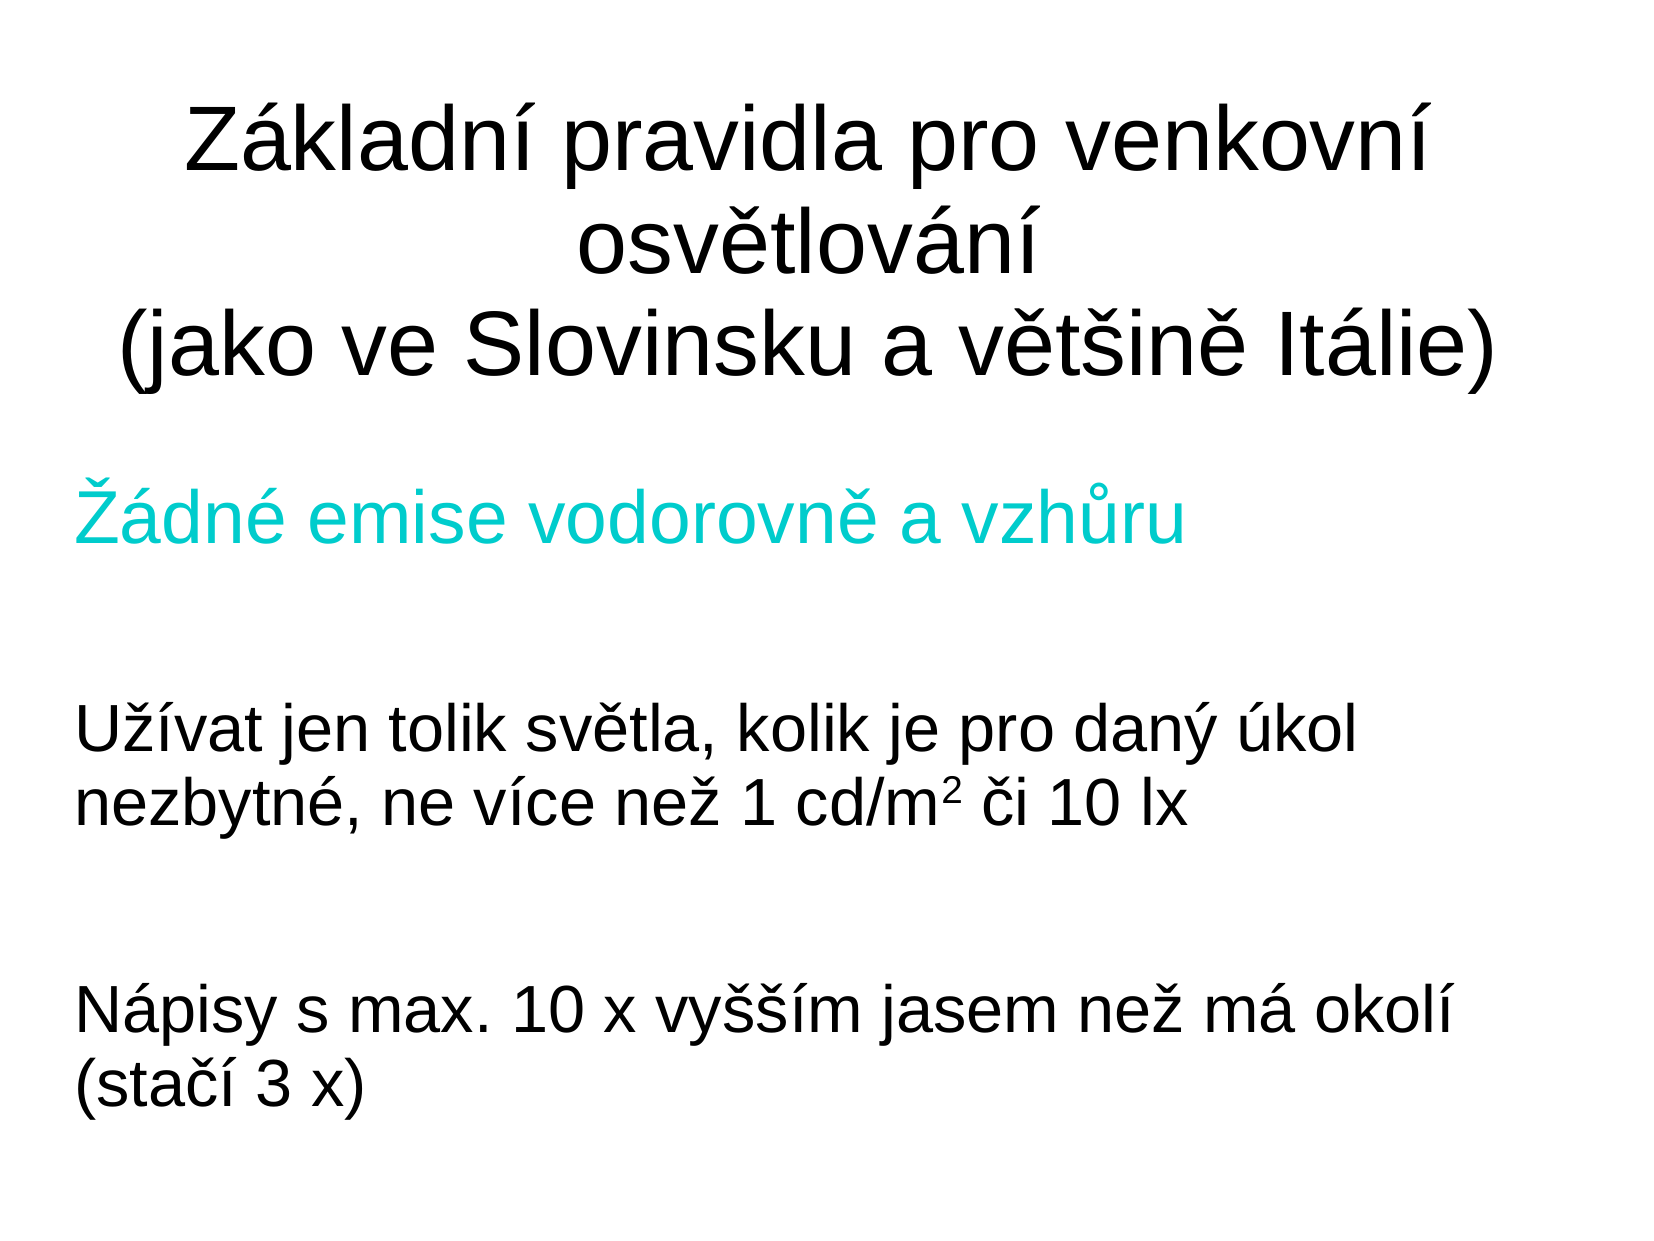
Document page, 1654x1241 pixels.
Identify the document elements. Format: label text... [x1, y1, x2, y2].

title Základní pravidla pro venkovní osvětlování (jako ve Slovinsku a většině Itálie) [65, 15, 1554, 468]
list Žádné emise vodorovně a vzhůru Užívat jen tolik světla, kolik je pro daný úkol nezbytné, ne více než 1 cd/m2 či 10 lx Nápisy s max. 10 x vyšším jasem než má okolí (stačí 3 x) [74, 370, 1563, 1241]
